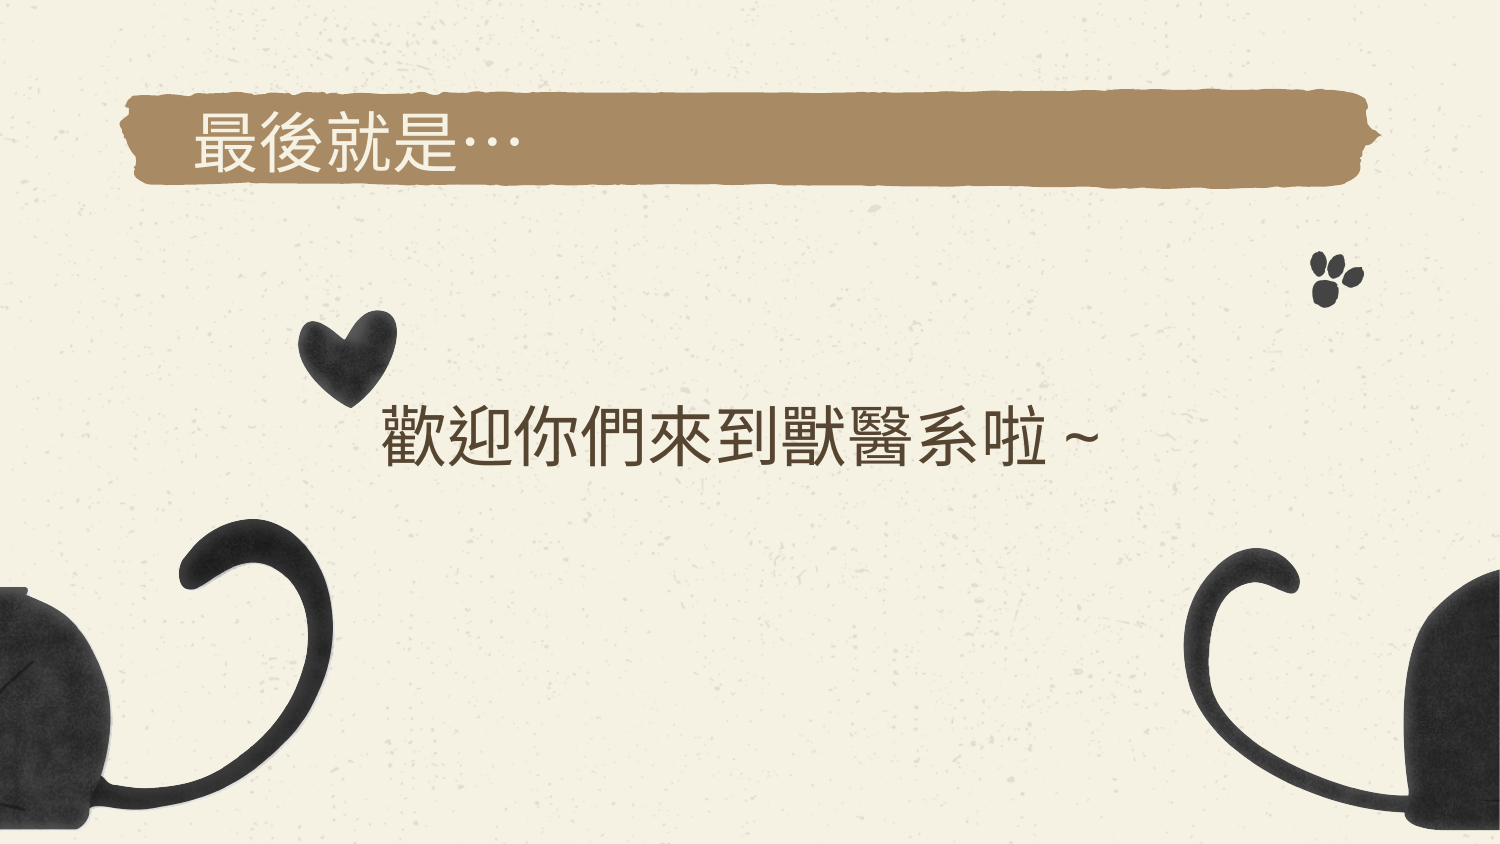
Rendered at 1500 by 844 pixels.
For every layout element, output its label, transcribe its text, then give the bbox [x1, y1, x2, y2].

text_box 最後就是… [177, 93, 945, 189]
text_box 歡迎你們來到獸醫系啦~ [219, 387, 1263, 482]
picture [0, 0, 1500, 844]
